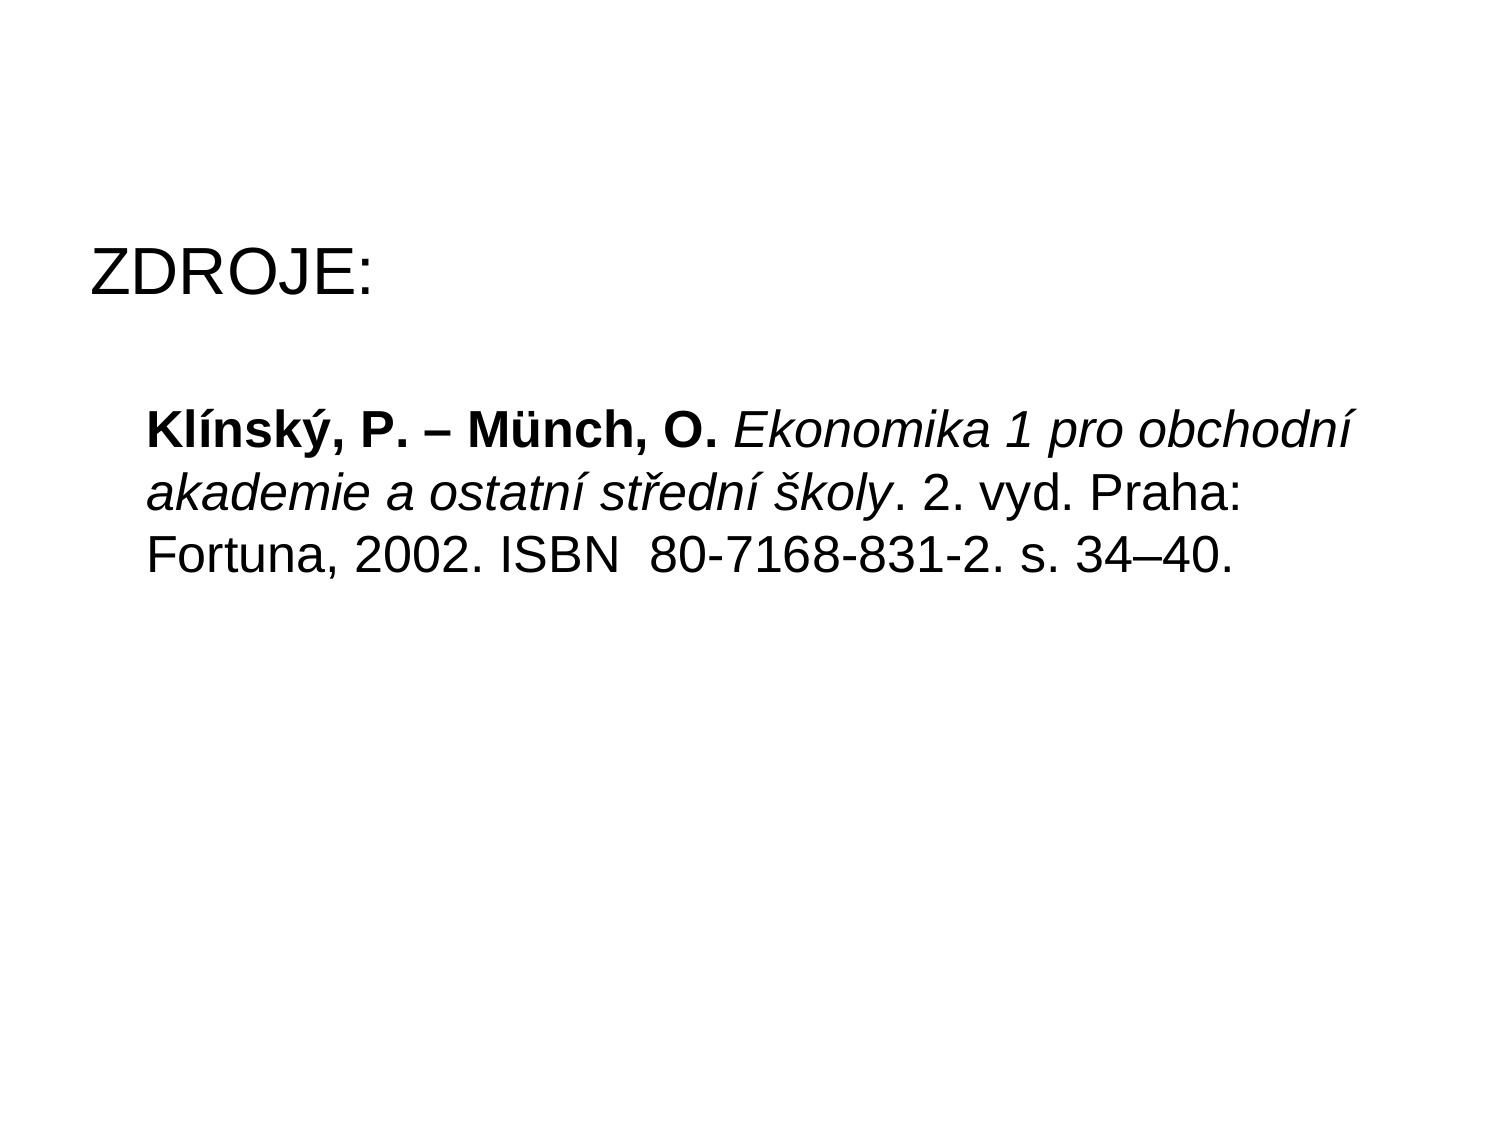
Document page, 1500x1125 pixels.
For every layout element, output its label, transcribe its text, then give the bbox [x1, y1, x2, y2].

list ZDROJE: Klínský, P. – Münch, O. Ekonomika 1 pro obchodní akademie a ostatní střední školy. 2. vyd. Praha: Fortuna, 2002. ISBN 80-7168-831-2. s. 34–40. [75, 219, 1426, 1005]
